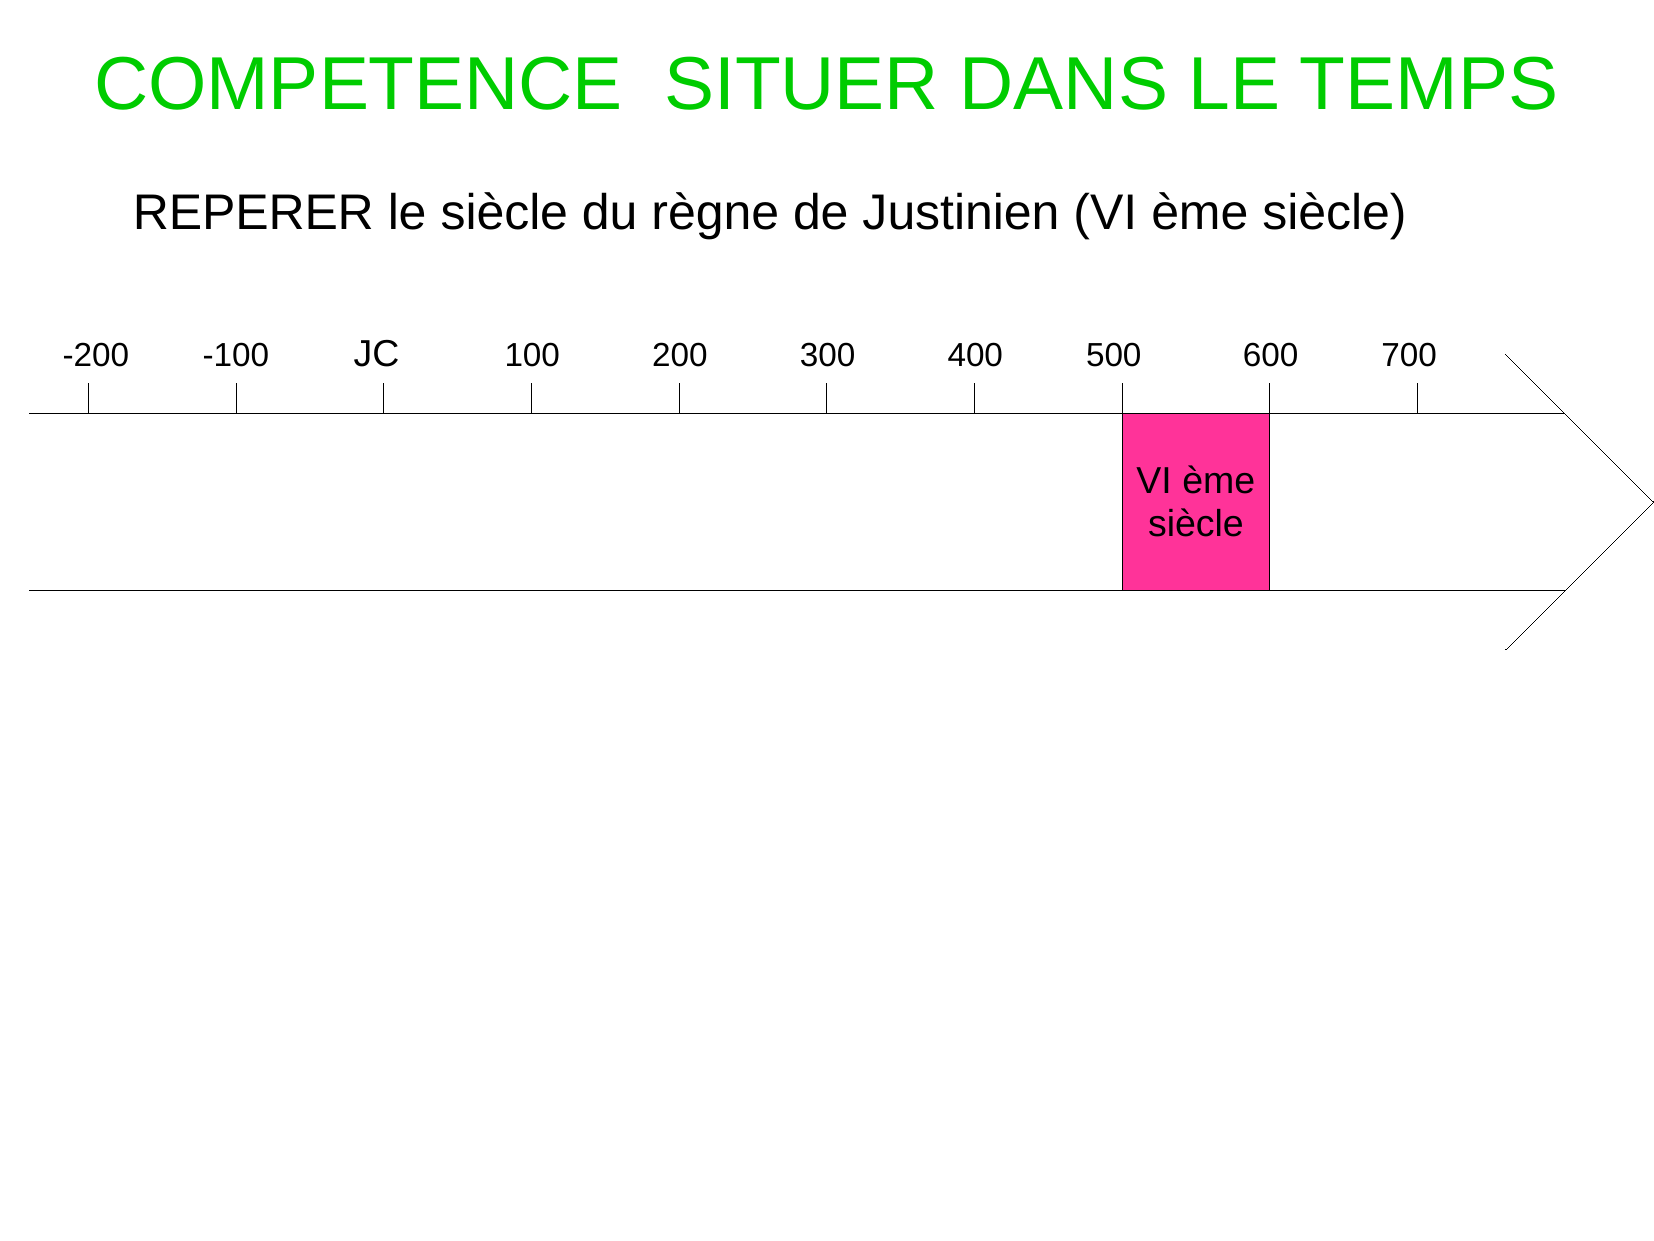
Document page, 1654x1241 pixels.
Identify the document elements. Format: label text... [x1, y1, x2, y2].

text_box REPERER le siècle du règne de Justinien (VI ème siècle) [118, 177, 1447, 248]
text_box -200 -100 JC 100 200 300 400 500 600 700 [29, 324, 1536, 382]
text_box VI ème siècle [1122, 413, 1270, 591]
title COMPETENCE SITUER DANS LE TEMPS [29, 41, 1625, 126]
